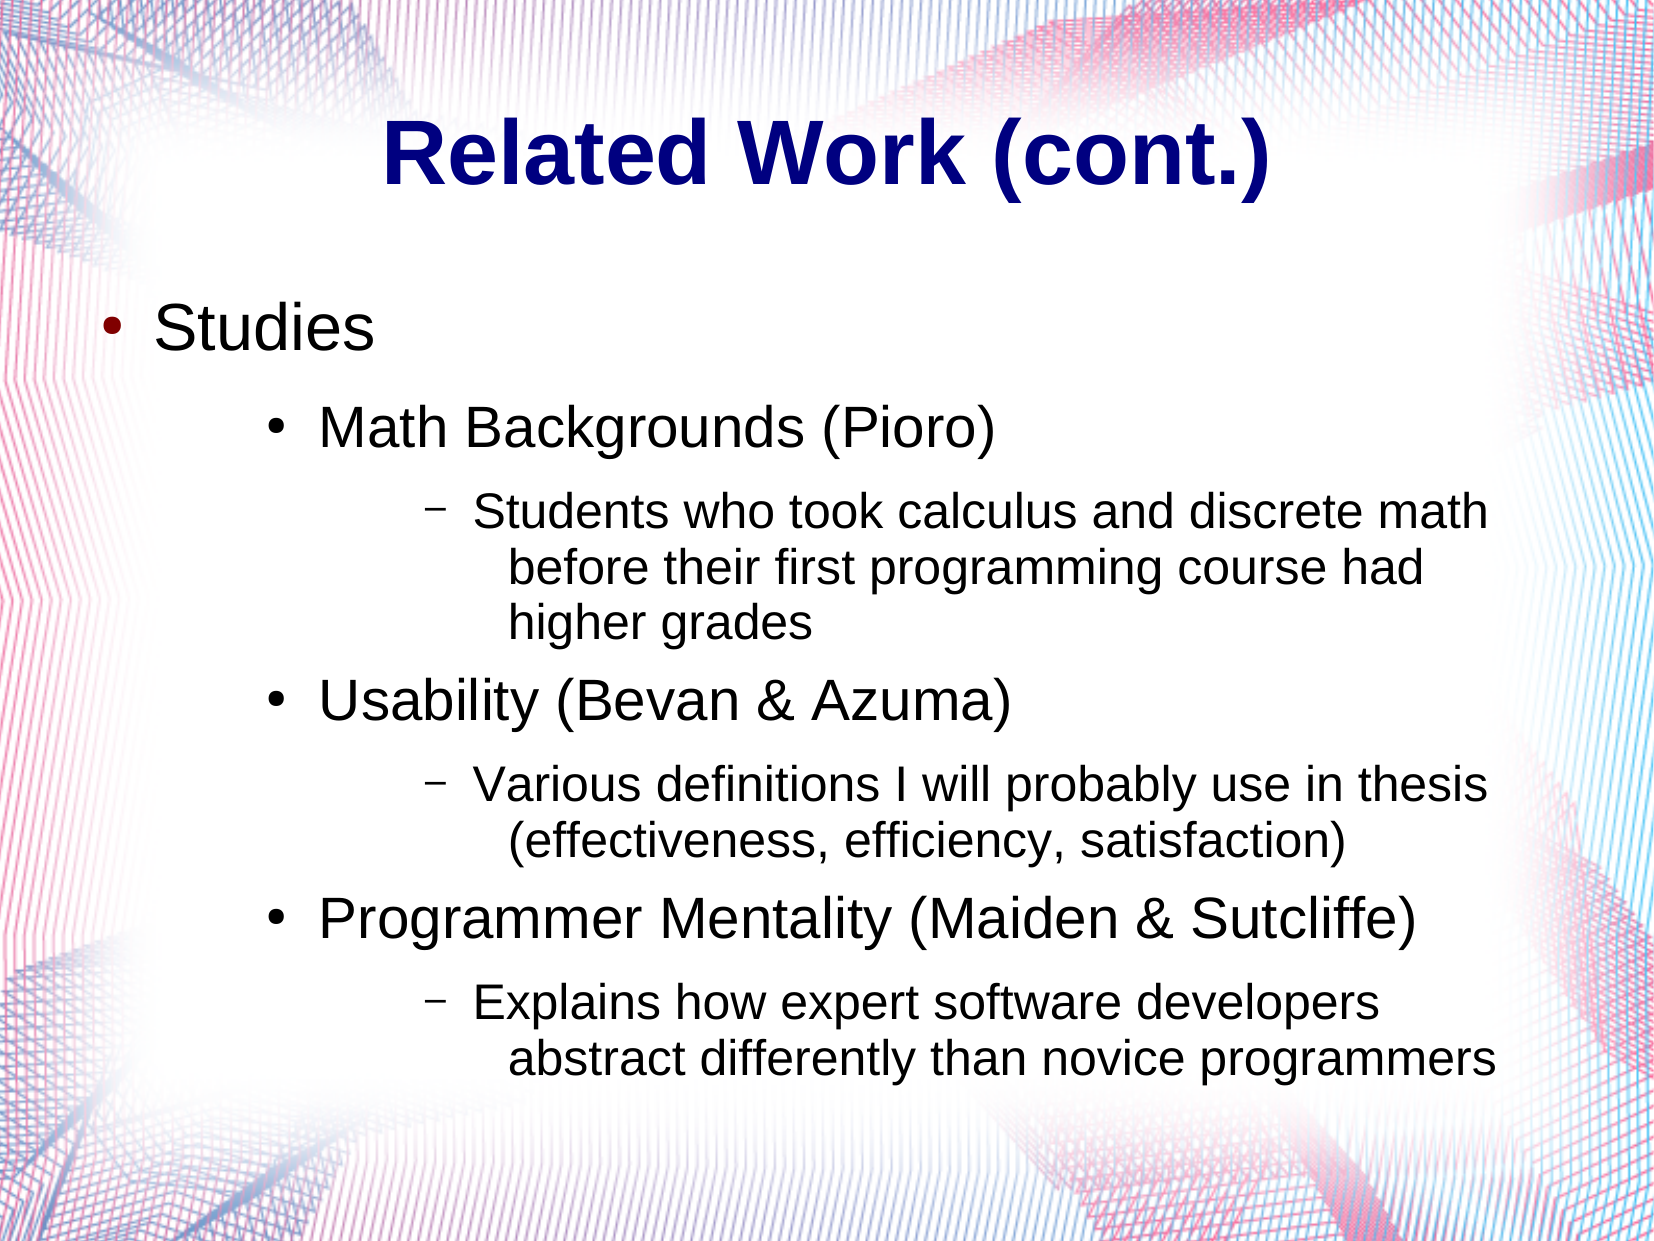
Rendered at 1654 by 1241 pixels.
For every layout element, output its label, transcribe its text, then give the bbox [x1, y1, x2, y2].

picture [0, 0, 1654, 1241]
title Related Work (cont.) [82, 56, 1571, 250]
list Studies Math Backgrounds (Pioro) Students who took calculus and discrete math before their first programming course had higher grades Usability (Bevan & Azuma) Various definitions I will probably use in thesis (effectiveness, efficiency, satisfaction) Programmer Mentality (Maiden & Sutcliffe) Explains how expert software developers abstract differently than novice programmers [82, 290, 1571, 1094]
